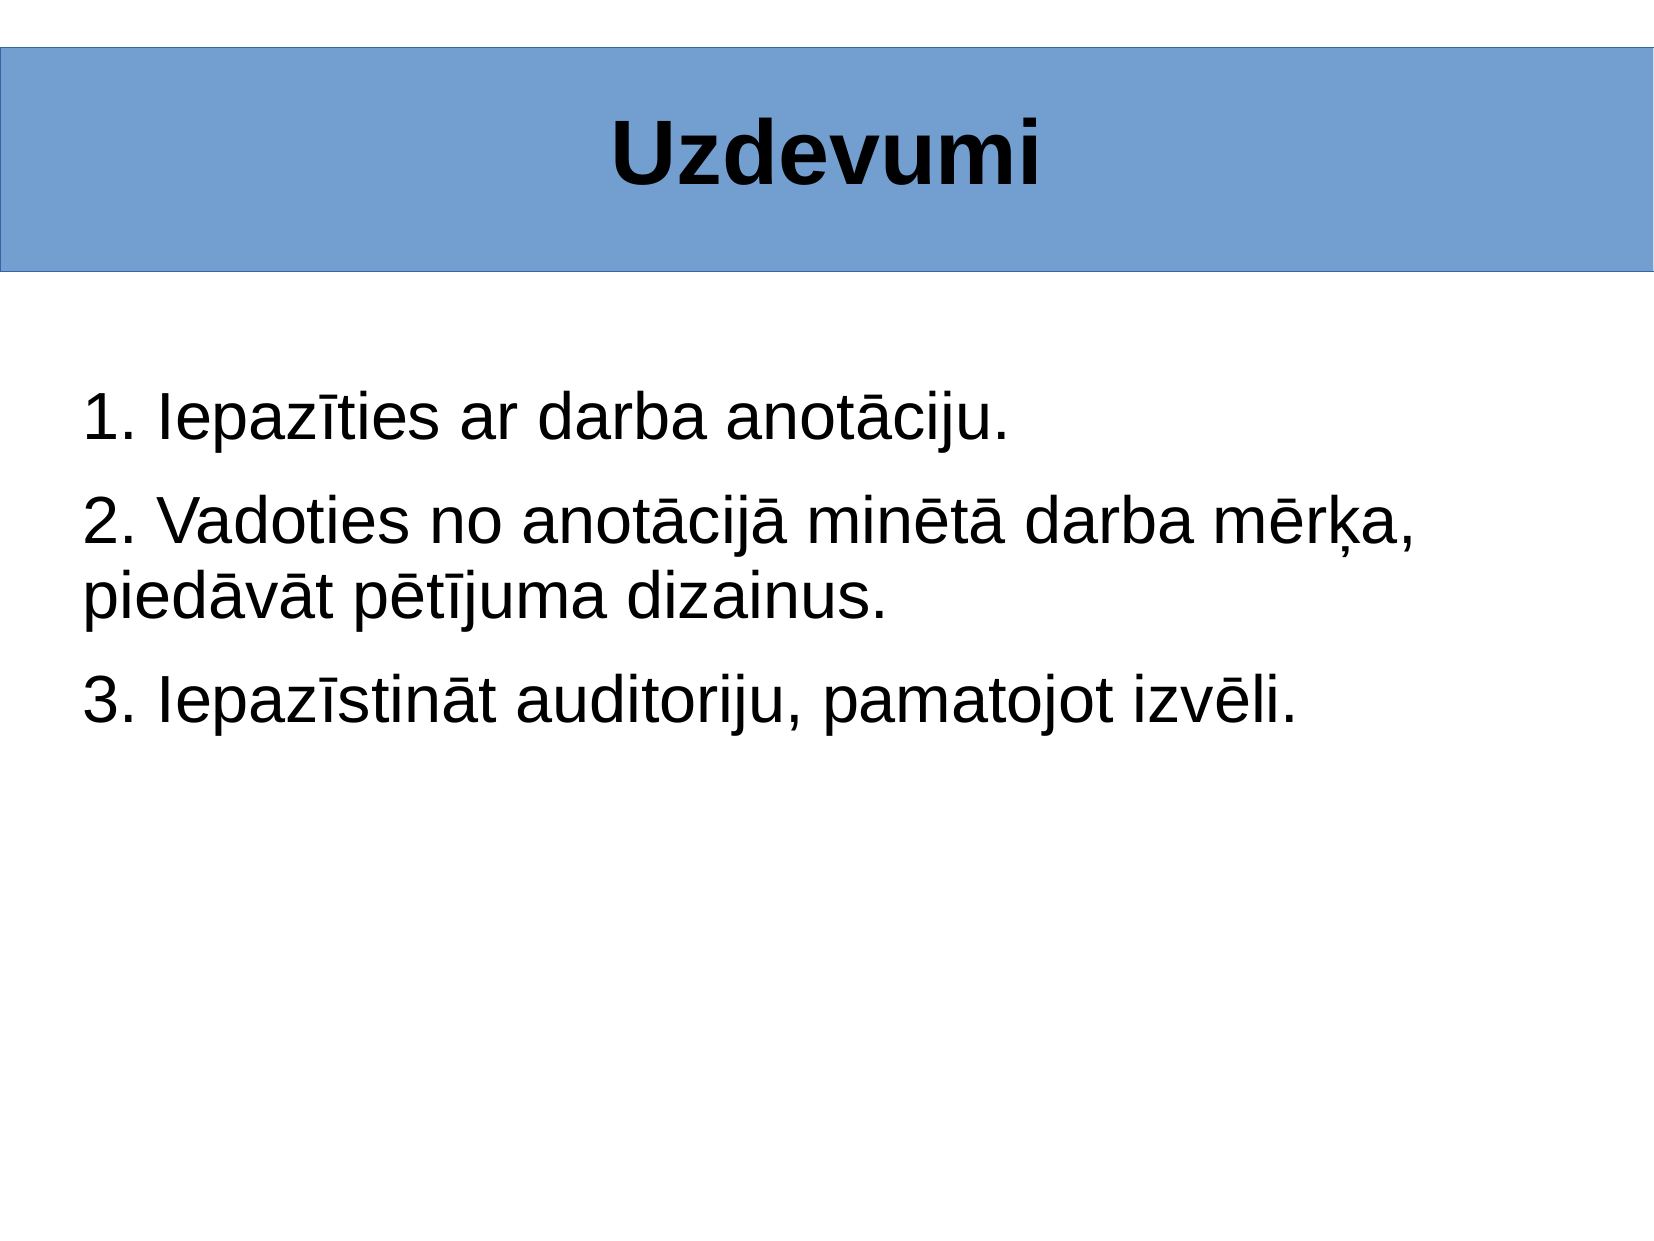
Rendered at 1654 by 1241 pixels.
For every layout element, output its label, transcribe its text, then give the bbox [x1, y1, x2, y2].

title Uzdevumi [82, 49, 1571, 257]
text_box [0, 47, 1654, 272]
list 1. Iepazīties ar darba anotāciju. 2. Vadoties no anotācijā minētā darba mērķa, piedāvāt pētījuma dizainus. 3. Iepazīstināt auditoriju, pamatojot izvēli. [82, 378, 1619, 1205]
